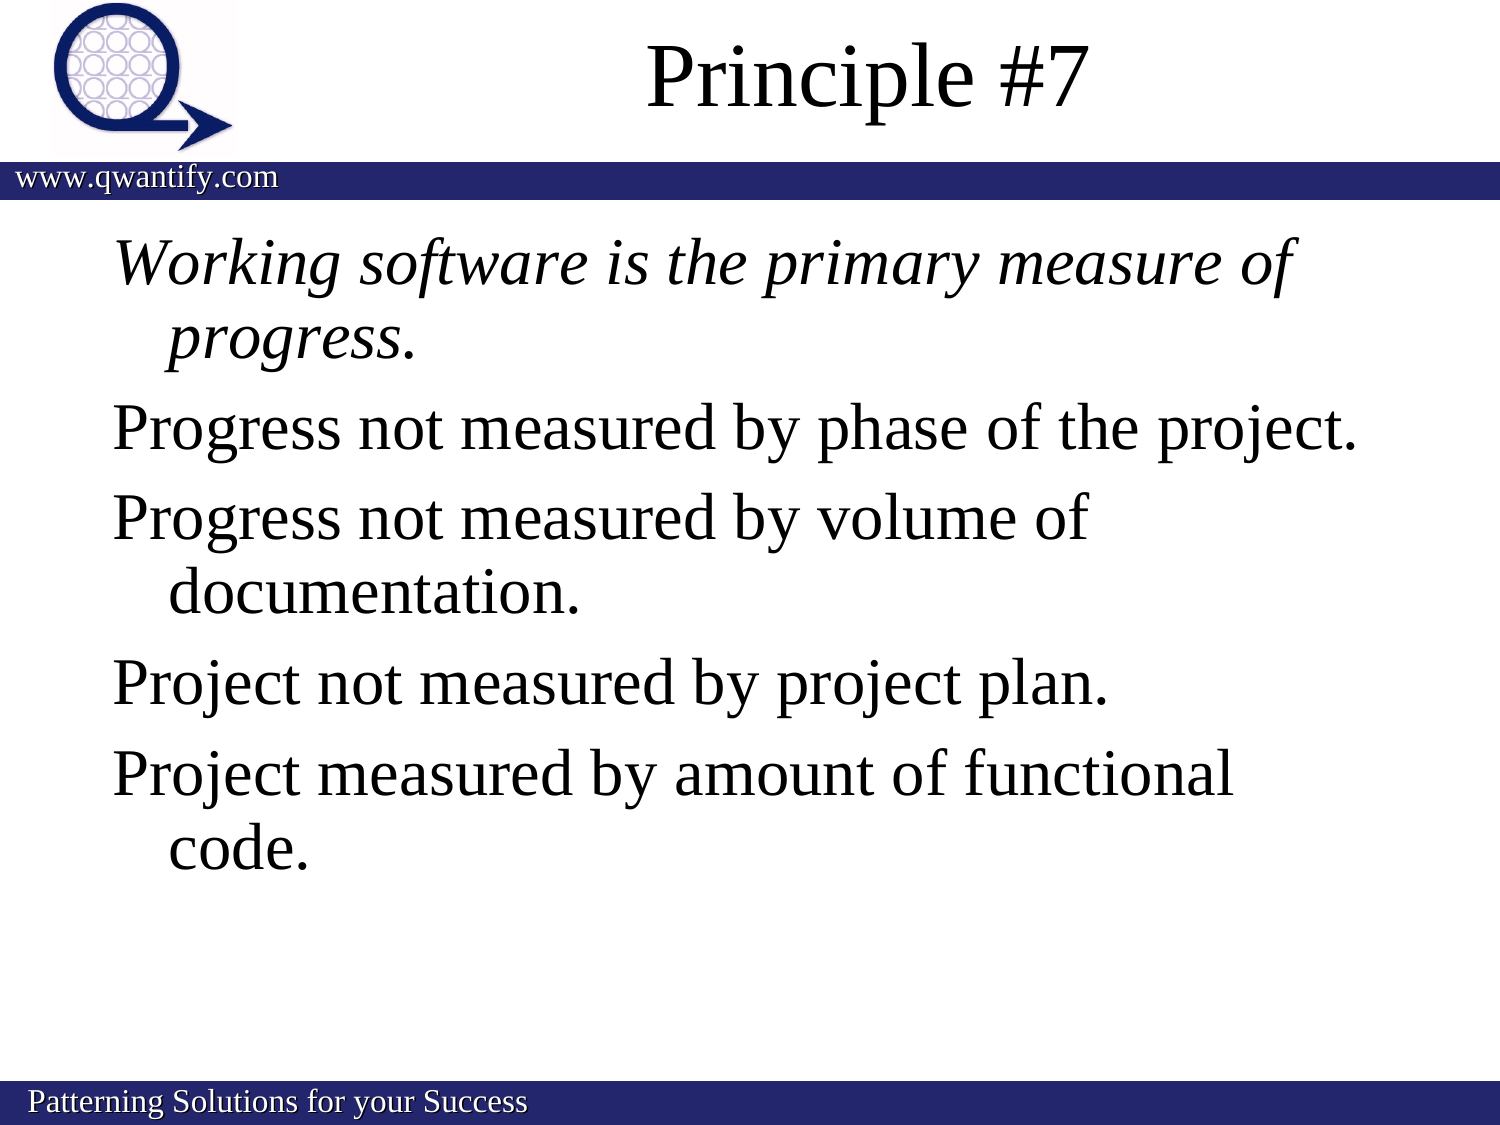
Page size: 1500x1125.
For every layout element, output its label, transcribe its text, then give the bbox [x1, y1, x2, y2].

picture [0, 1081, 1500, 1125]
list Working software is the primary measure of progress. Progress not measured by phase of the project. Progress not measured by volume of documentation. Project not measured by project plan. Project measured by amount of functional code. [112, 224, 1388, 1076]
picture [0, 162, 1500, 200]
title Principle #7 [287, 0, 1450, 193]
picture [50, 0, 238, 157]
